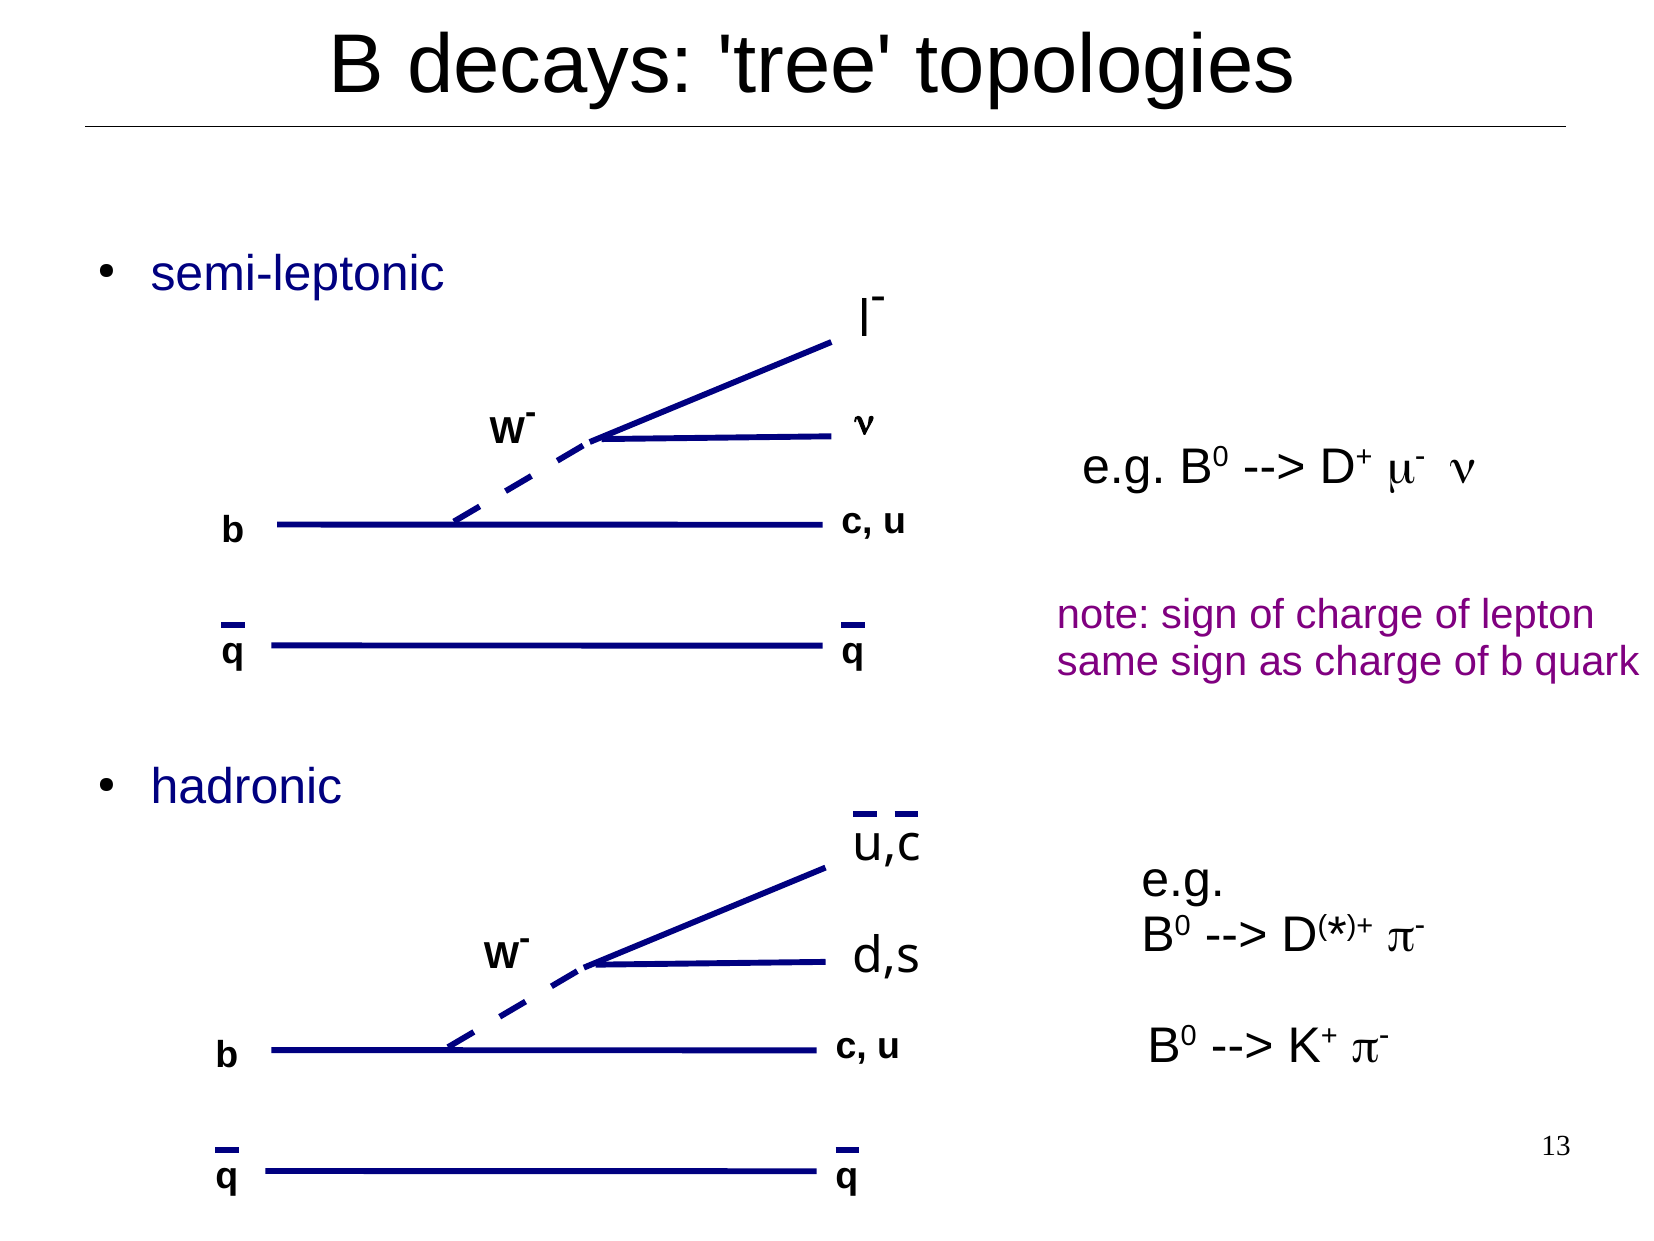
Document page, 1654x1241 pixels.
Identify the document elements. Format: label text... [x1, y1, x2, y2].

text_box q [206, 621, 259, 679]
list semi-leptonic [79, 244, 1568, 366]
text_box W- [474, 383, 551, 463]
text_box l- [843, 274, 1015, 393]
text_box b [200, 1026, 253, 1084]
text_box e.g. B0 --> D(*)+ p- [1126, 843, 1447, 980]
text_box q [826, 621, 879, 679]
text_box e.g. B0 --> D+ m- n [1067, 430, 1485, 511]
text_box d,s [837, 911, 970, 1000]
list hadronic [79, 758, 1568, 880]
text_box c, u [826, 491, 921, 549]
text_box u,c [837, 799, 1009, 918]
text_box q [200, 1147, 253, 1205]
text_box q [820, 1147, 874, 1205]
text_box W- [468, 908, 546, 989]
text_box b [206, 500, 259, 558]
text_box c, u [820, 1017, 915, 1075]
text_box note: sign of charge of lepton same sign as charge of b quark [1042, 583, 1654, 692]
text_box B0 --> K+ p- [1132, 1009, 1411, 1090]
text_box n [840, 400, 893, 465]
title B decays: 'tree' topologies [79, 5, 1568, 121]
